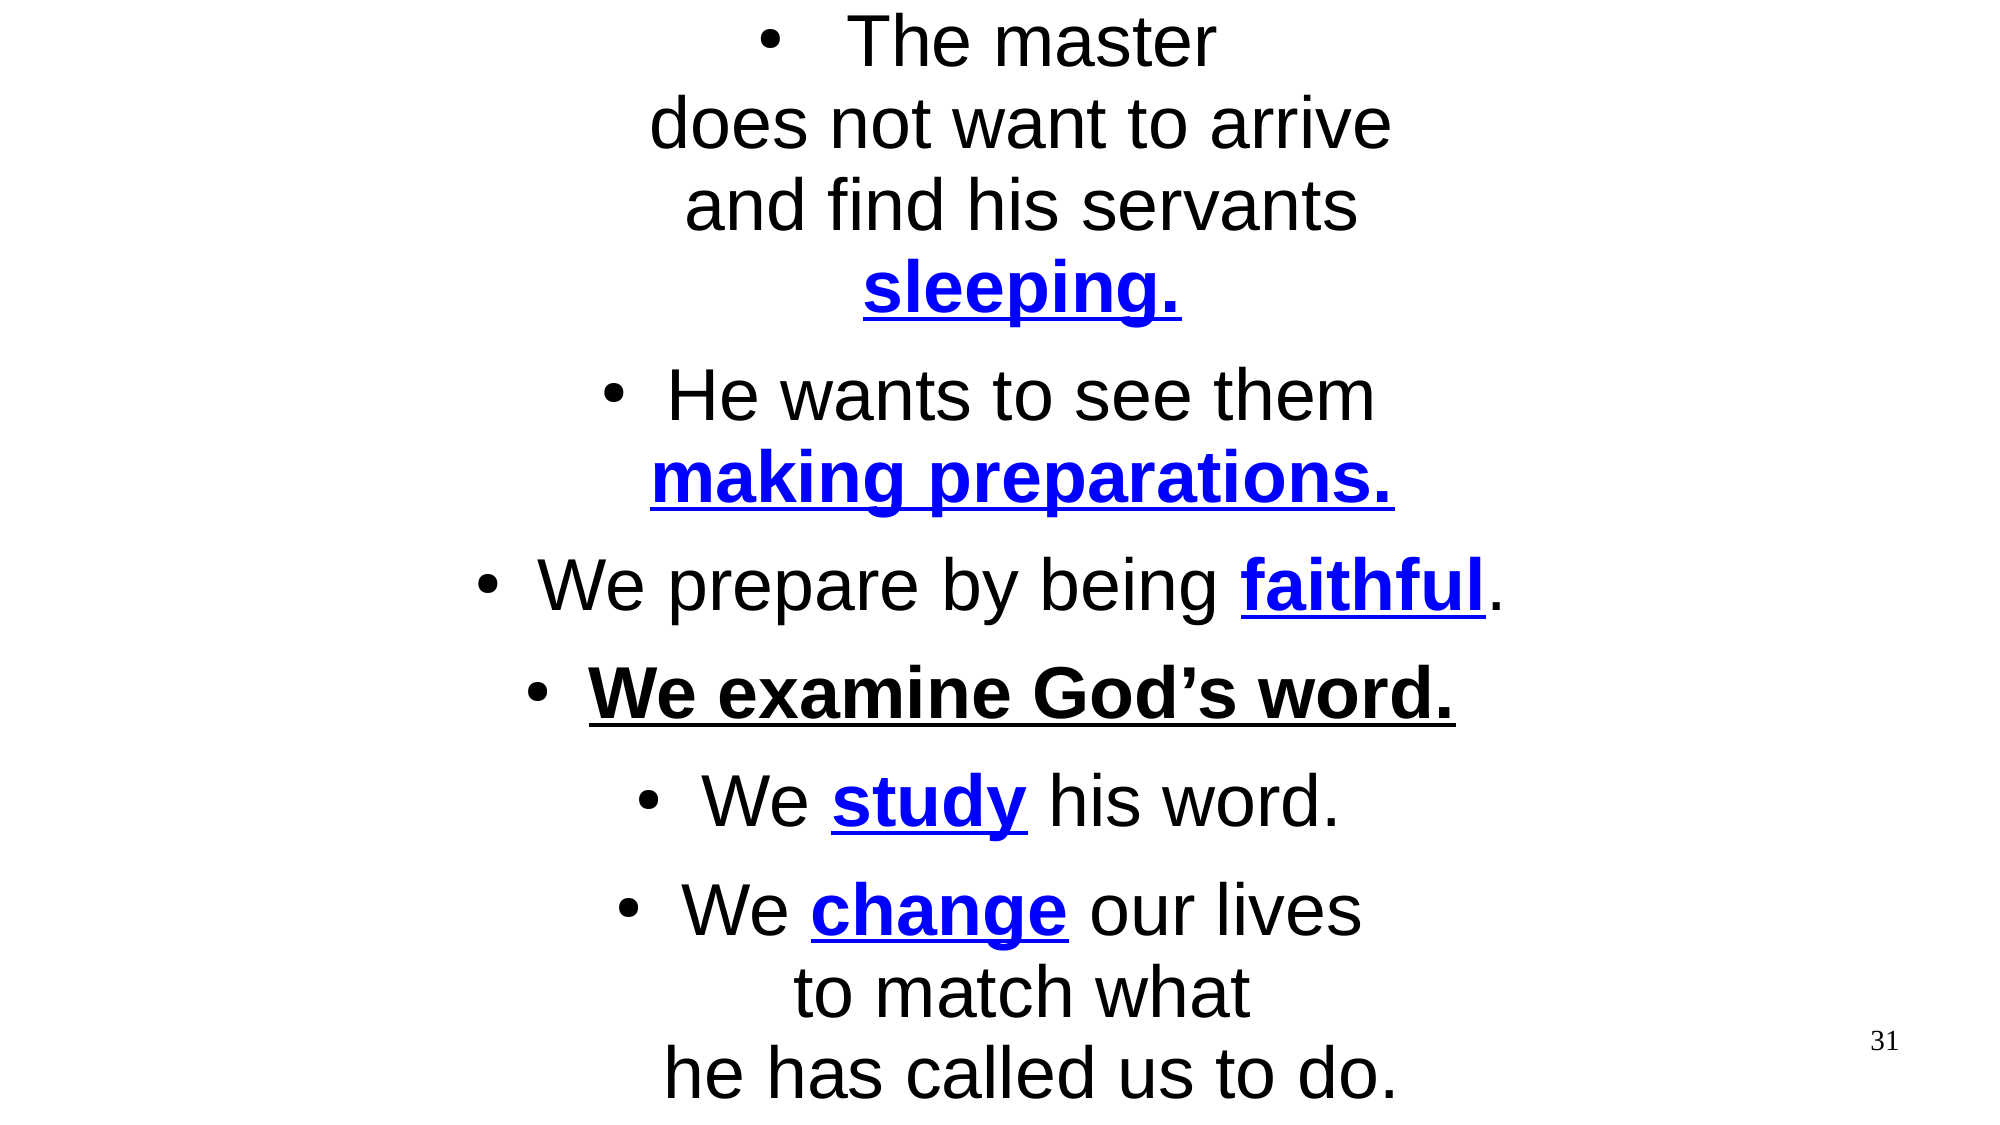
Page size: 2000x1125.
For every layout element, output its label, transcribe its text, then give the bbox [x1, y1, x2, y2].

list The master does not want to arrive and find his servants sleeping. He wants to see them making preparations. We prepare by being faithful. We examine God’s word. We study his word. We change our lives to match what he has called us to do. [0, 0, 1996, 1123]
